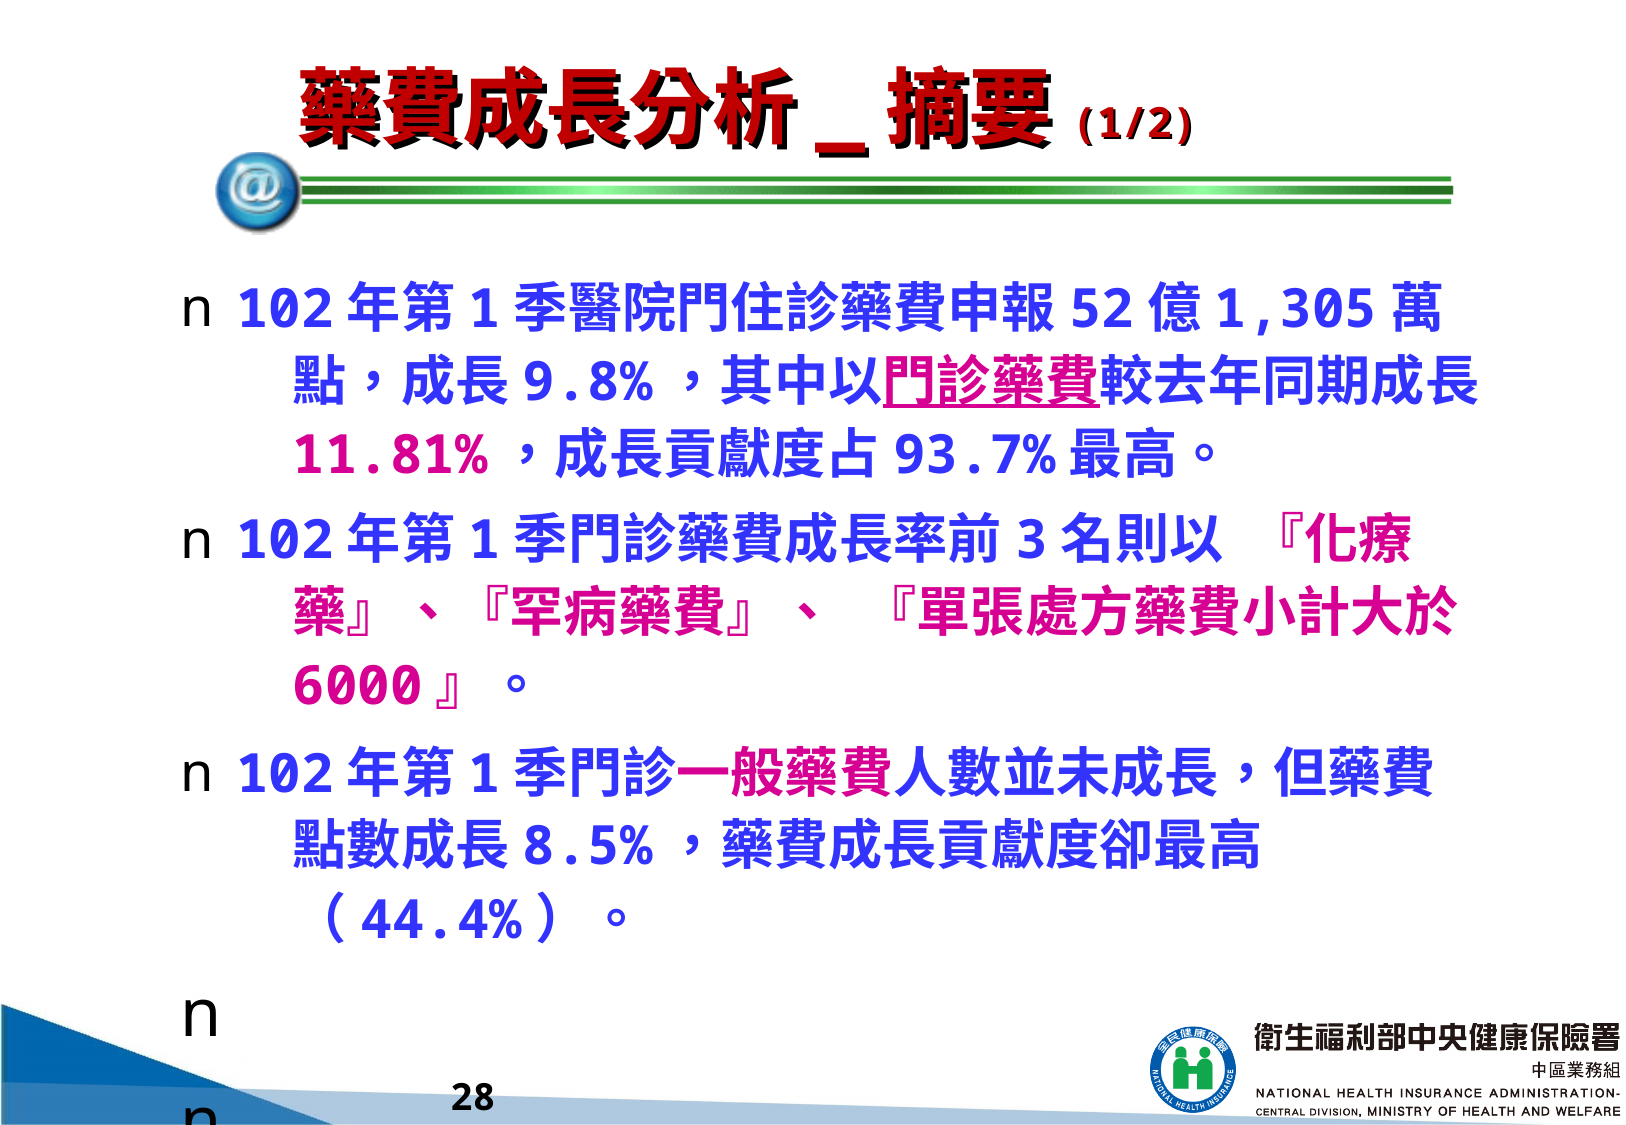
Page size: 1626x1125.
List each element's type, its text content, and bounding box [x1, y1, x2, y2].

list 102年第1季醫院門住診藥費申報52億1,305萬點，成長9.8%，其中以門診藥費較去年同期成長11.81%，成長貢獻度占93.7%最高。 102年第1季門診藥費成長率前3名則以 『化療藥』、『罕病藥費』、 『單張處方藥費小計大於6000』。 102年第1季門診一般藥費人數並未成長，但藥費點數成長8.5%，藥費成長貢獻度卻最高（44.4%）。 [165, 257, 1499, 1024]
text_box [435, 1065, 815, 1125]
title 藥費成長分析_摘要(1/2) [280, 10, 1562, 198]
text_box [268, 79, 1625, 268]
